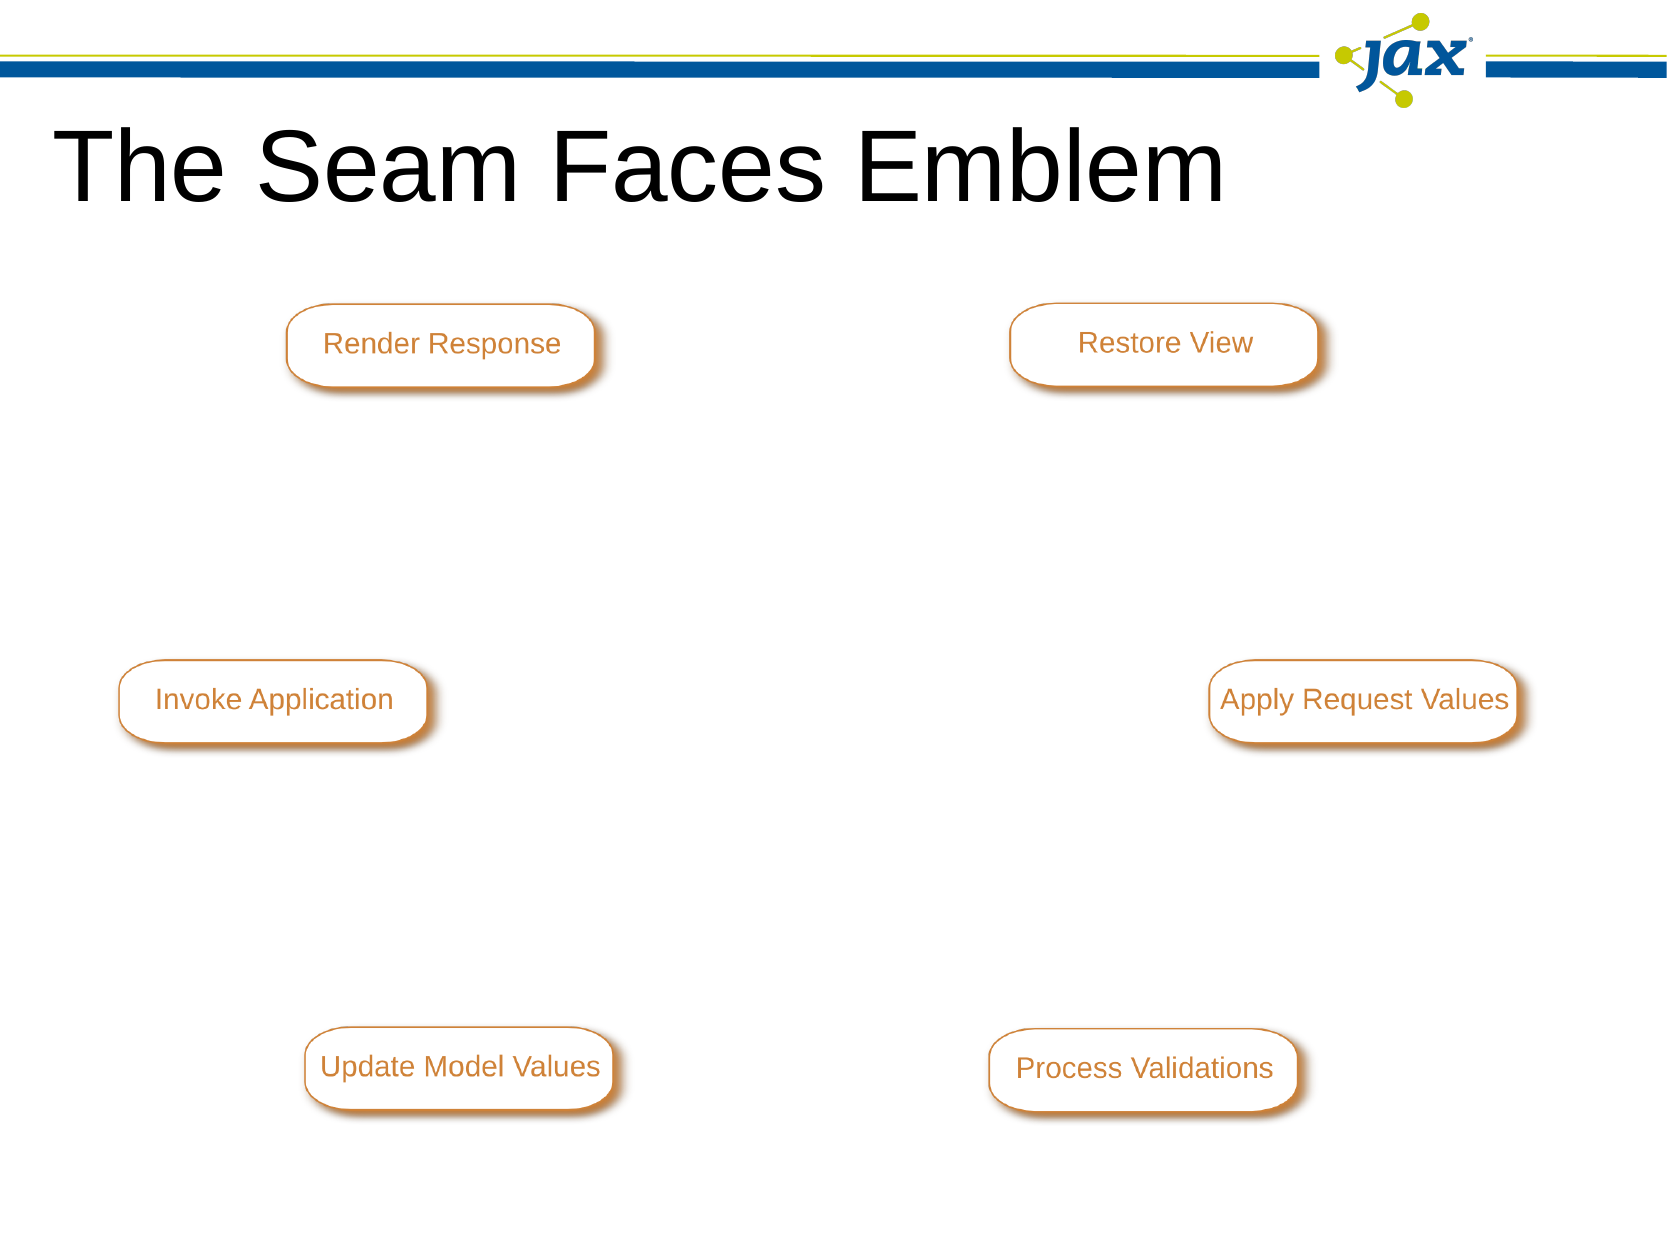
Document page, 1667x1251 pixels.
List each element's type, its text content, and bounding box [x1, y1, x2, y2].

picture [112, 299, 1538, 1126]
picture [1335, 13, 1473, 91]
title The Seam Faces Emblem [37, 91, 1651, 230]
